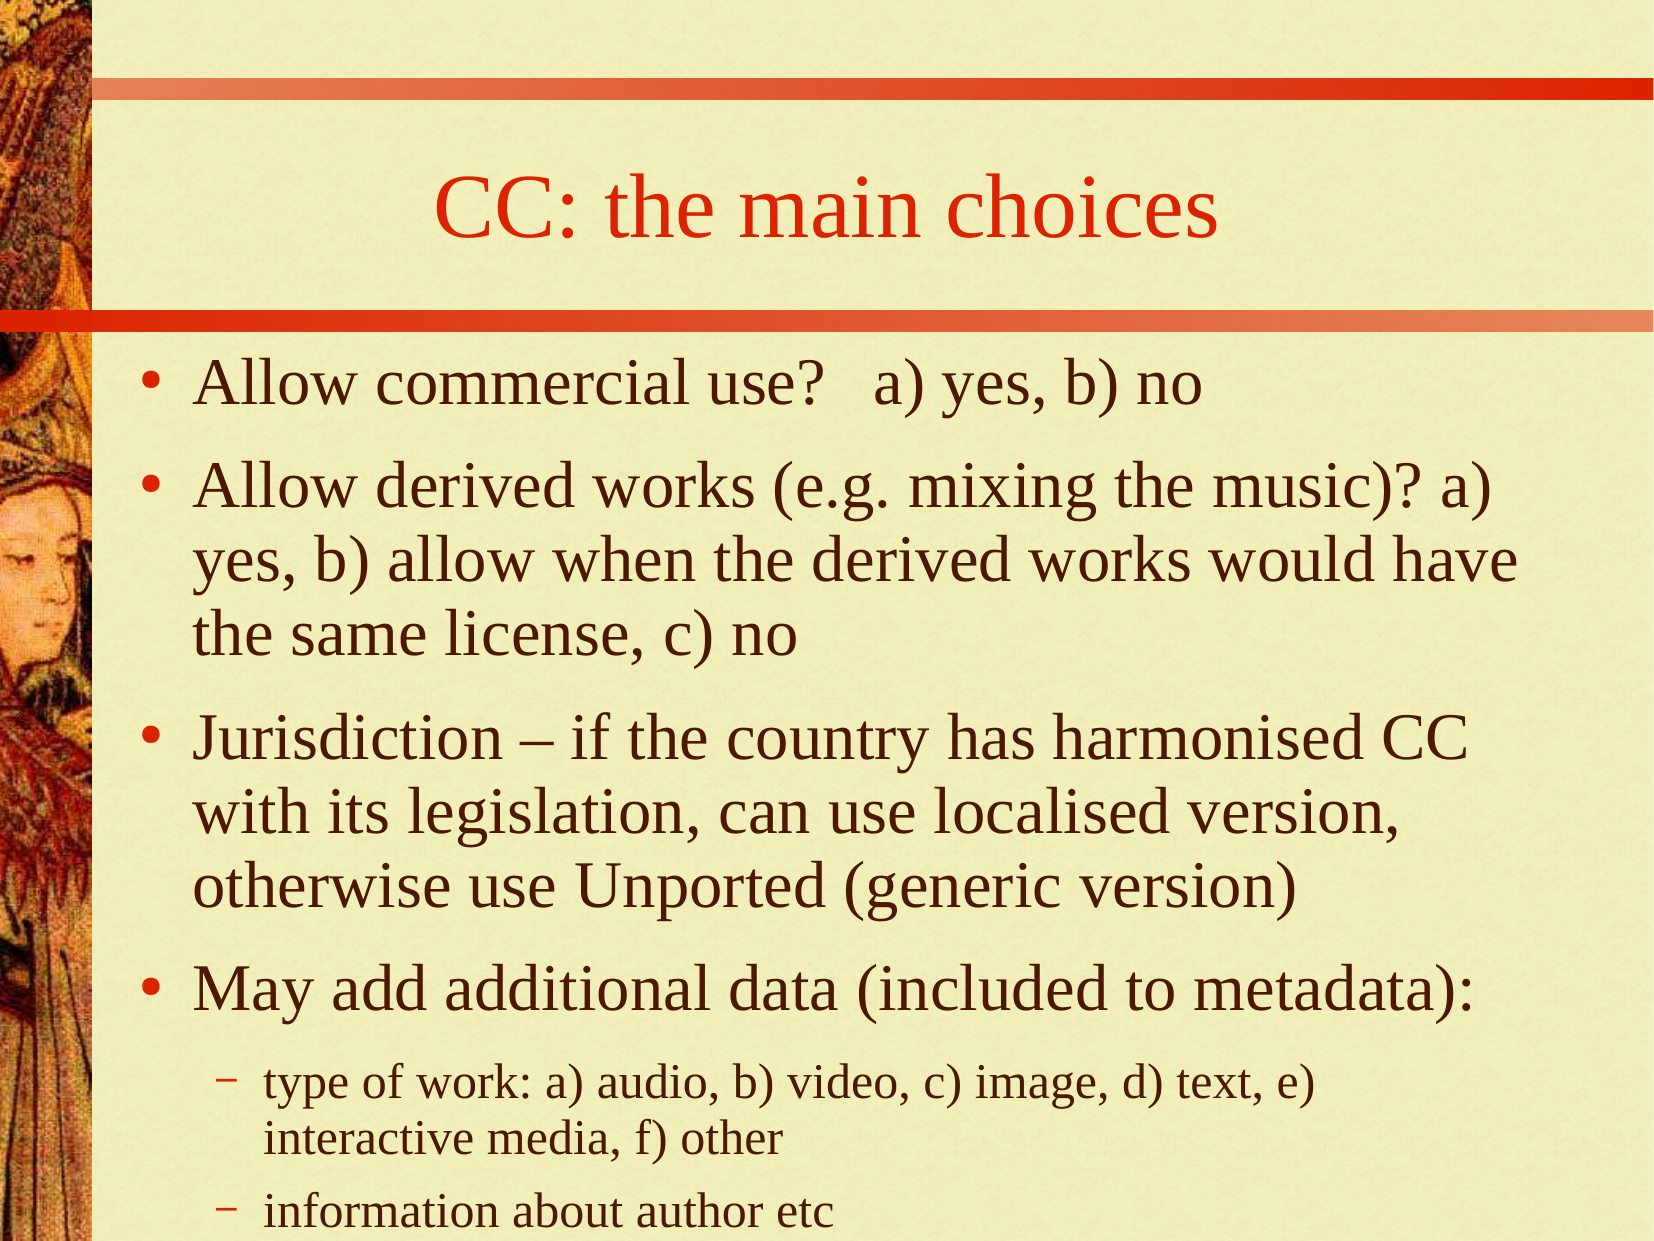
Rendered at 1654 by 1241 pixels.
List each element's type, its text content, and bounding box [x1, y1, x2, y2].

picture [0, 0, 1654, 310]
list Allow commercial use? a) yes, b) no Allow derived works (e.g. mixing the music)? a) yes, b) allow when the derived works would have the same license, c) no Jurisdiction – if the country has harmonised CC with its legislation, can use localised version, otherwise use Unported (generic version) May add additional data (included to metadata): type of work: a) audio, b) video, c) image, d) text, e) interactive media, f) other information about author etc [121, 344, 1534, 1238]
picture [0, 332, 1654, 1241]
title CC: the main choices [121, 102, 1534, 311]
